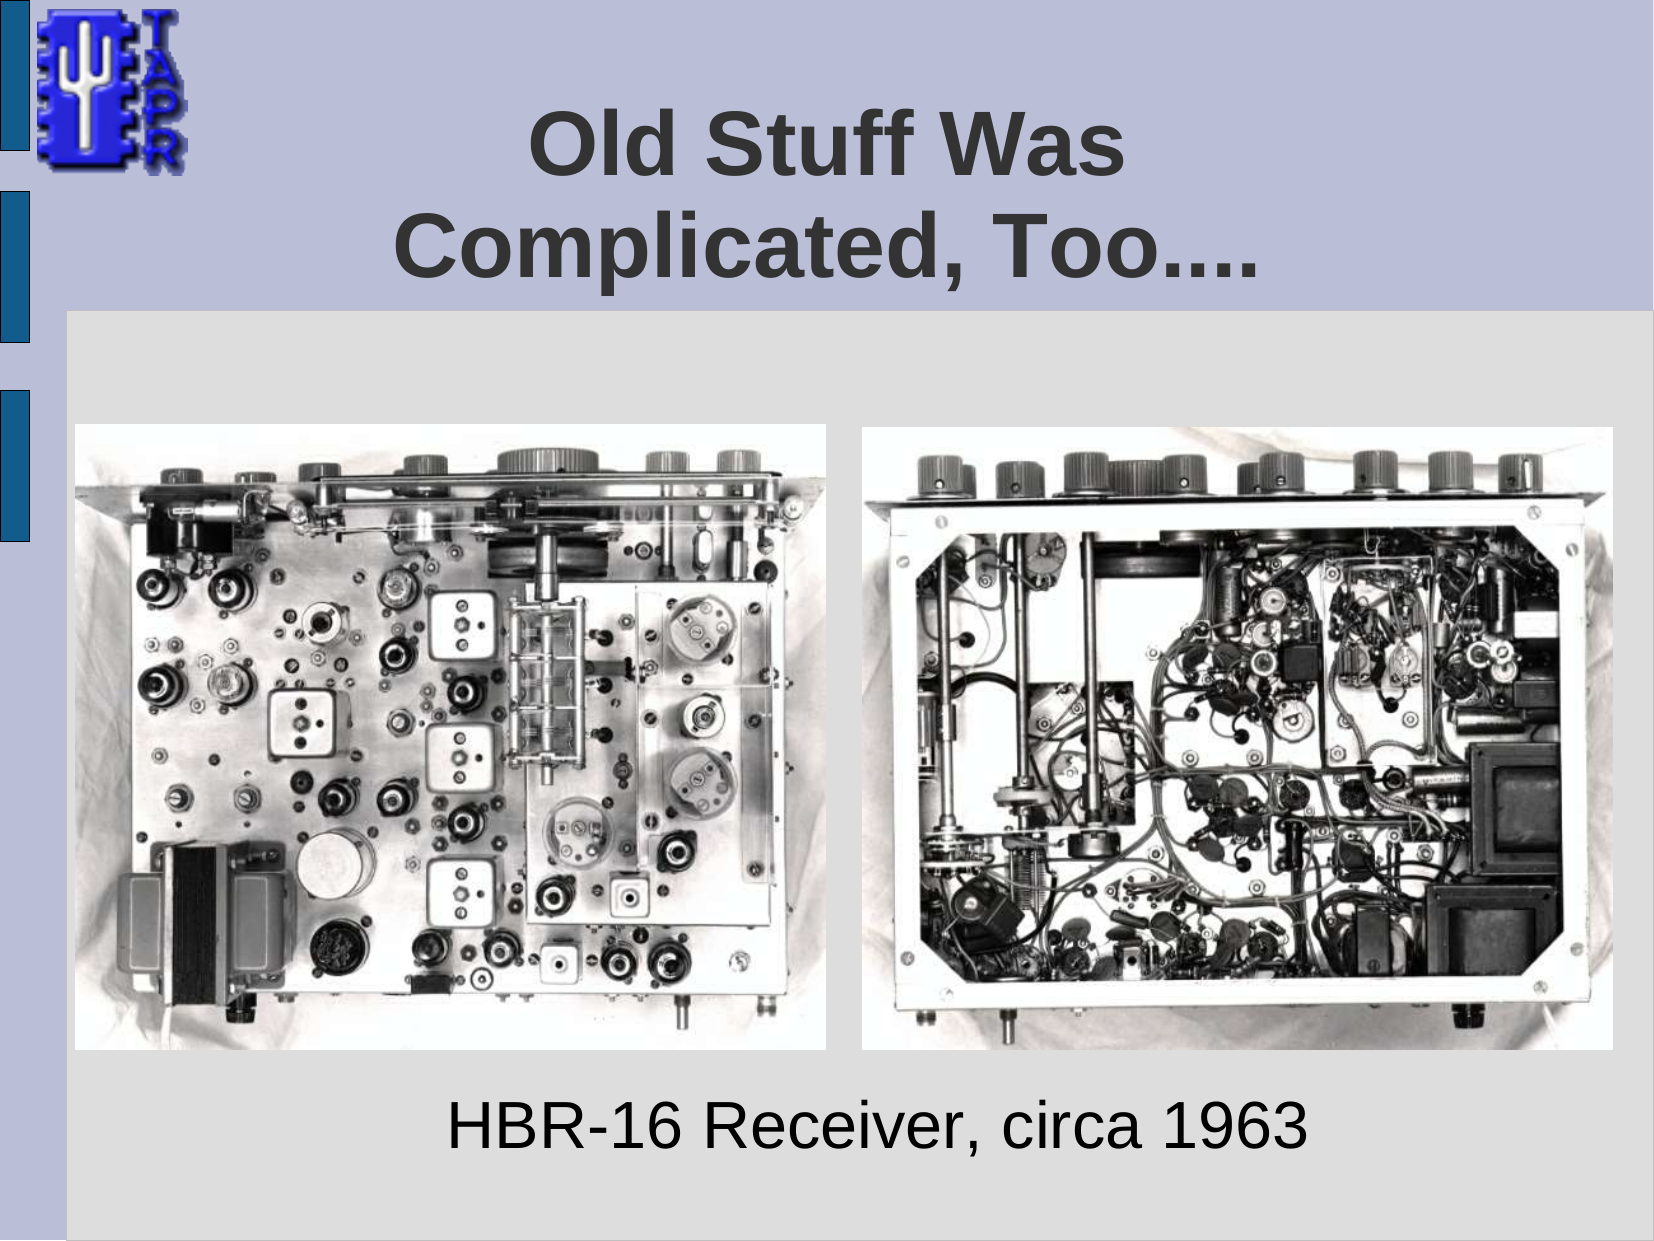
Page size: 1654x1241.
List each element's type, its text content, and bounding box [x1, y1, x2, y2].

text_box HBR-16 Receiver, circa 1963 [446, 1087, 1313, 1163]
title Old Stuff Was Complicated, Too.... [121, 91, 1534, 299]
picture [37, 9, 188, 176]
picture [862, 427, 1613, 1051]
picture [75, 424, 826, 1051]
